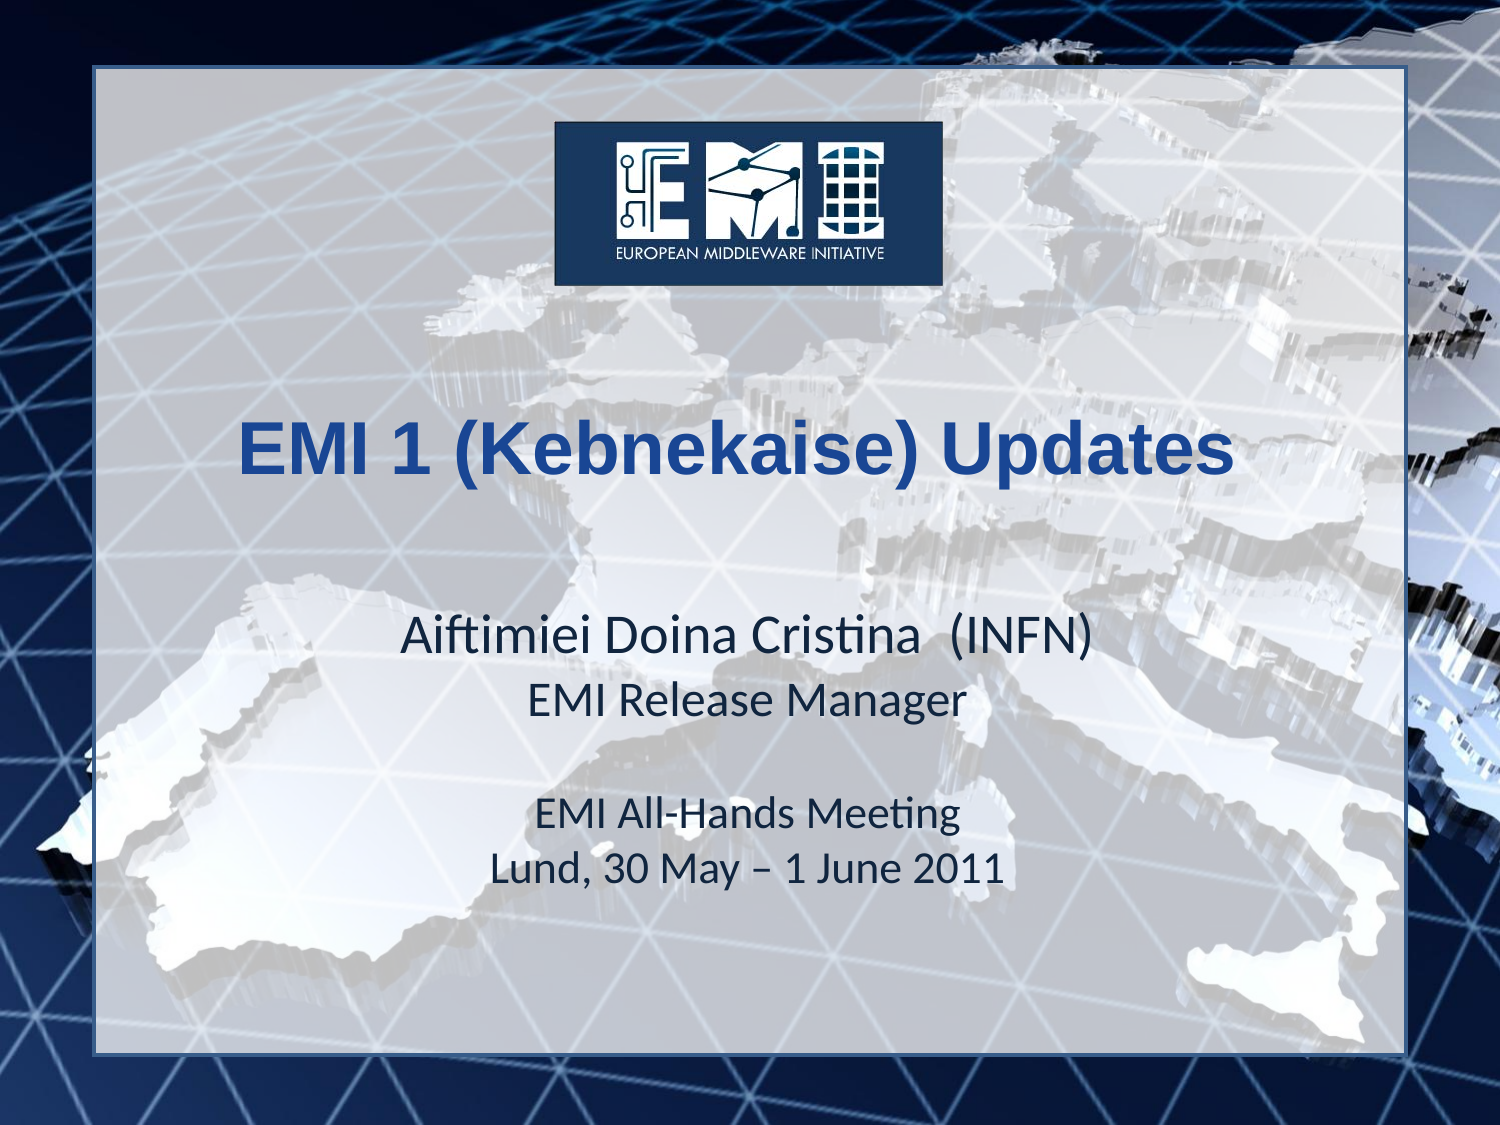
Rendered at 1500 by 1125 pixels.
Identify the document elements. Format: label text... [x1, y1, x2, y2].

text_box Aiftimiei Doina Cristina (INFN) EMI Release Manager EMI All-Hands Meeting Lund, 30 May – 1 June 2011 [222, 602, 1273, 979]
title EMI 1 (Kebnekaise) Updates [110, 323, 1386, 566]
text_box [93, 66, 1407, 1055]
picture [0, 0, 1500, 1125]
